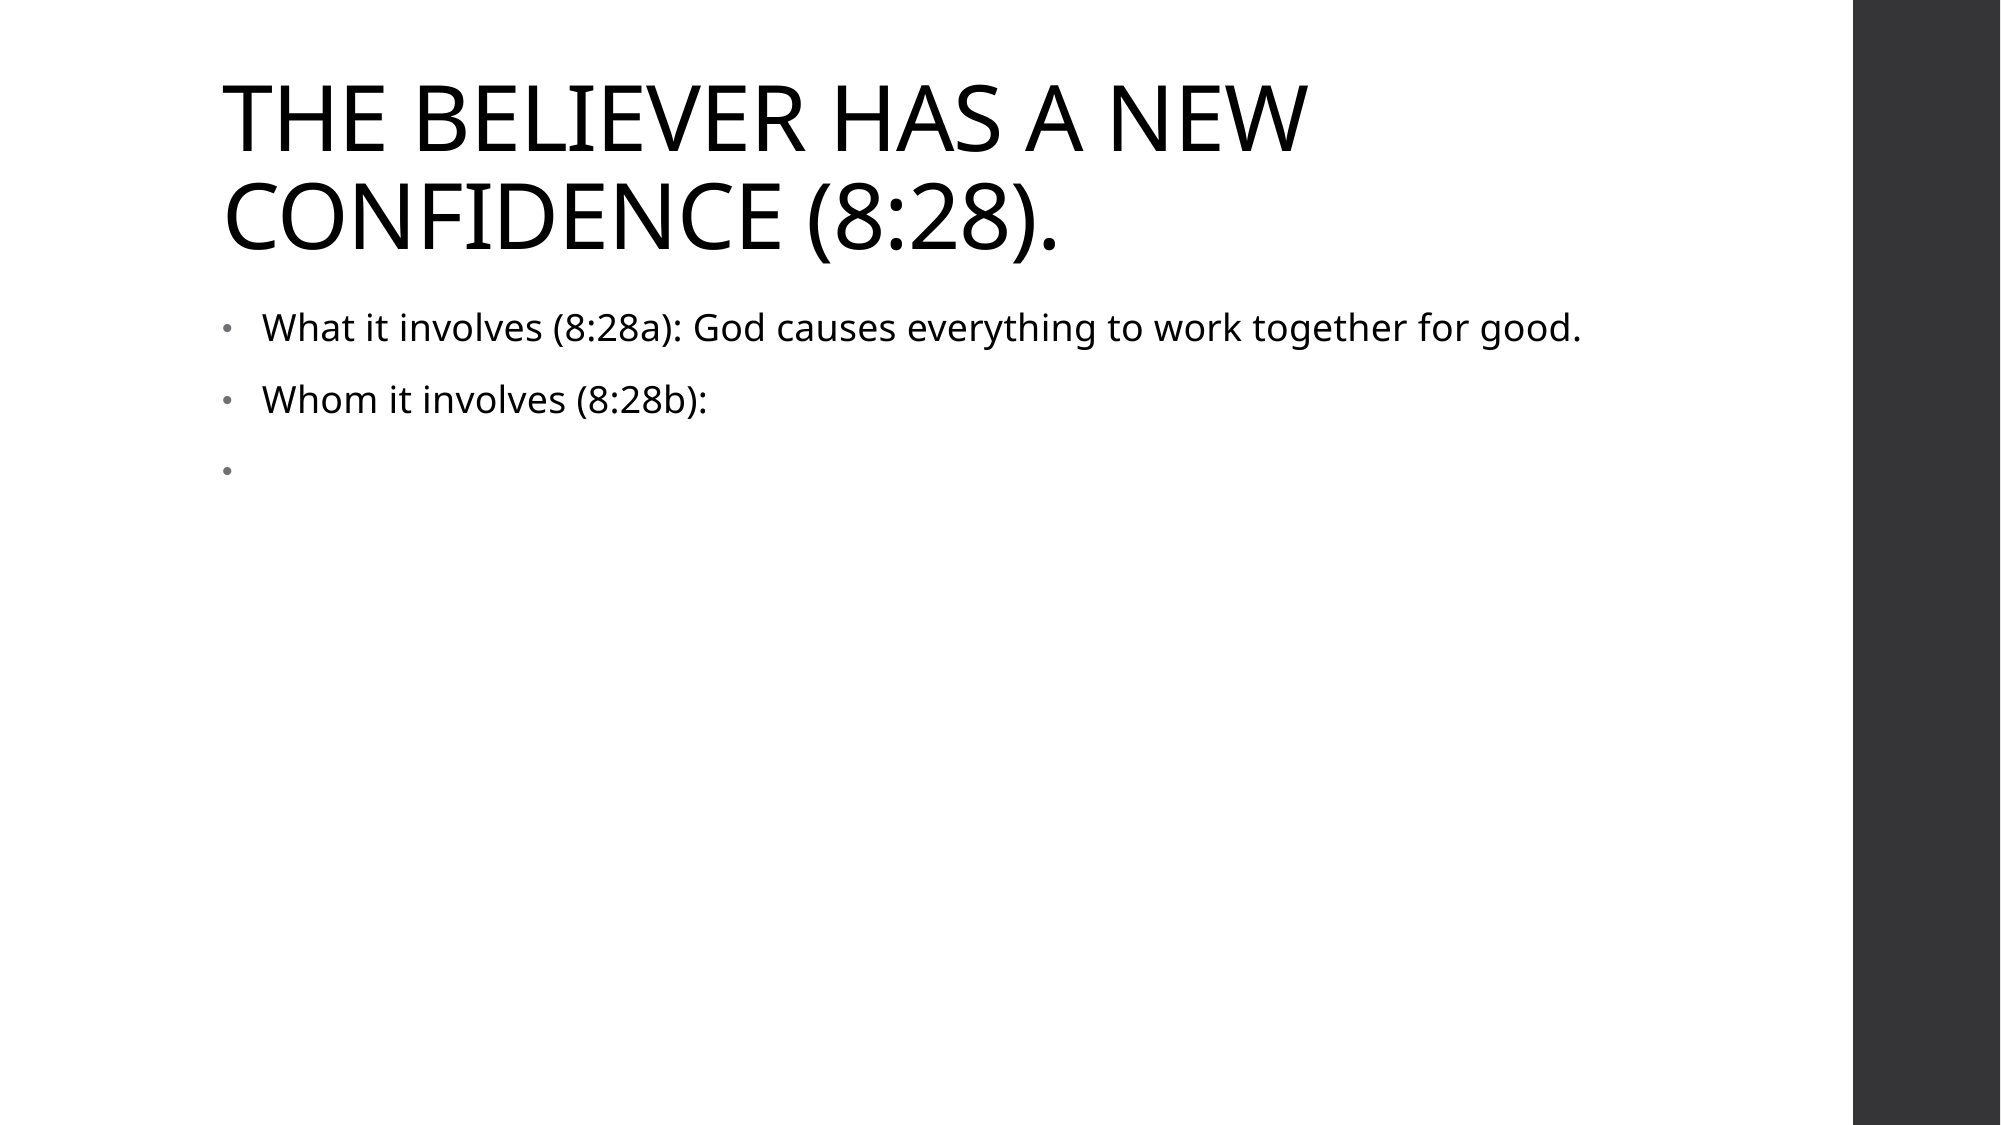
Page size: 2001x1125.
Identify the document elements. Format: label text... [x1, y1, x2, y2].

title THE BELIEVER HAS A NEW CONFIDENCE (8:28). [206, 60, 1797, 278]
list What it involves (8:28a): God causes everything to work together for good. Whom it involves (8:28b): [206, 299, 1617, 1014]
